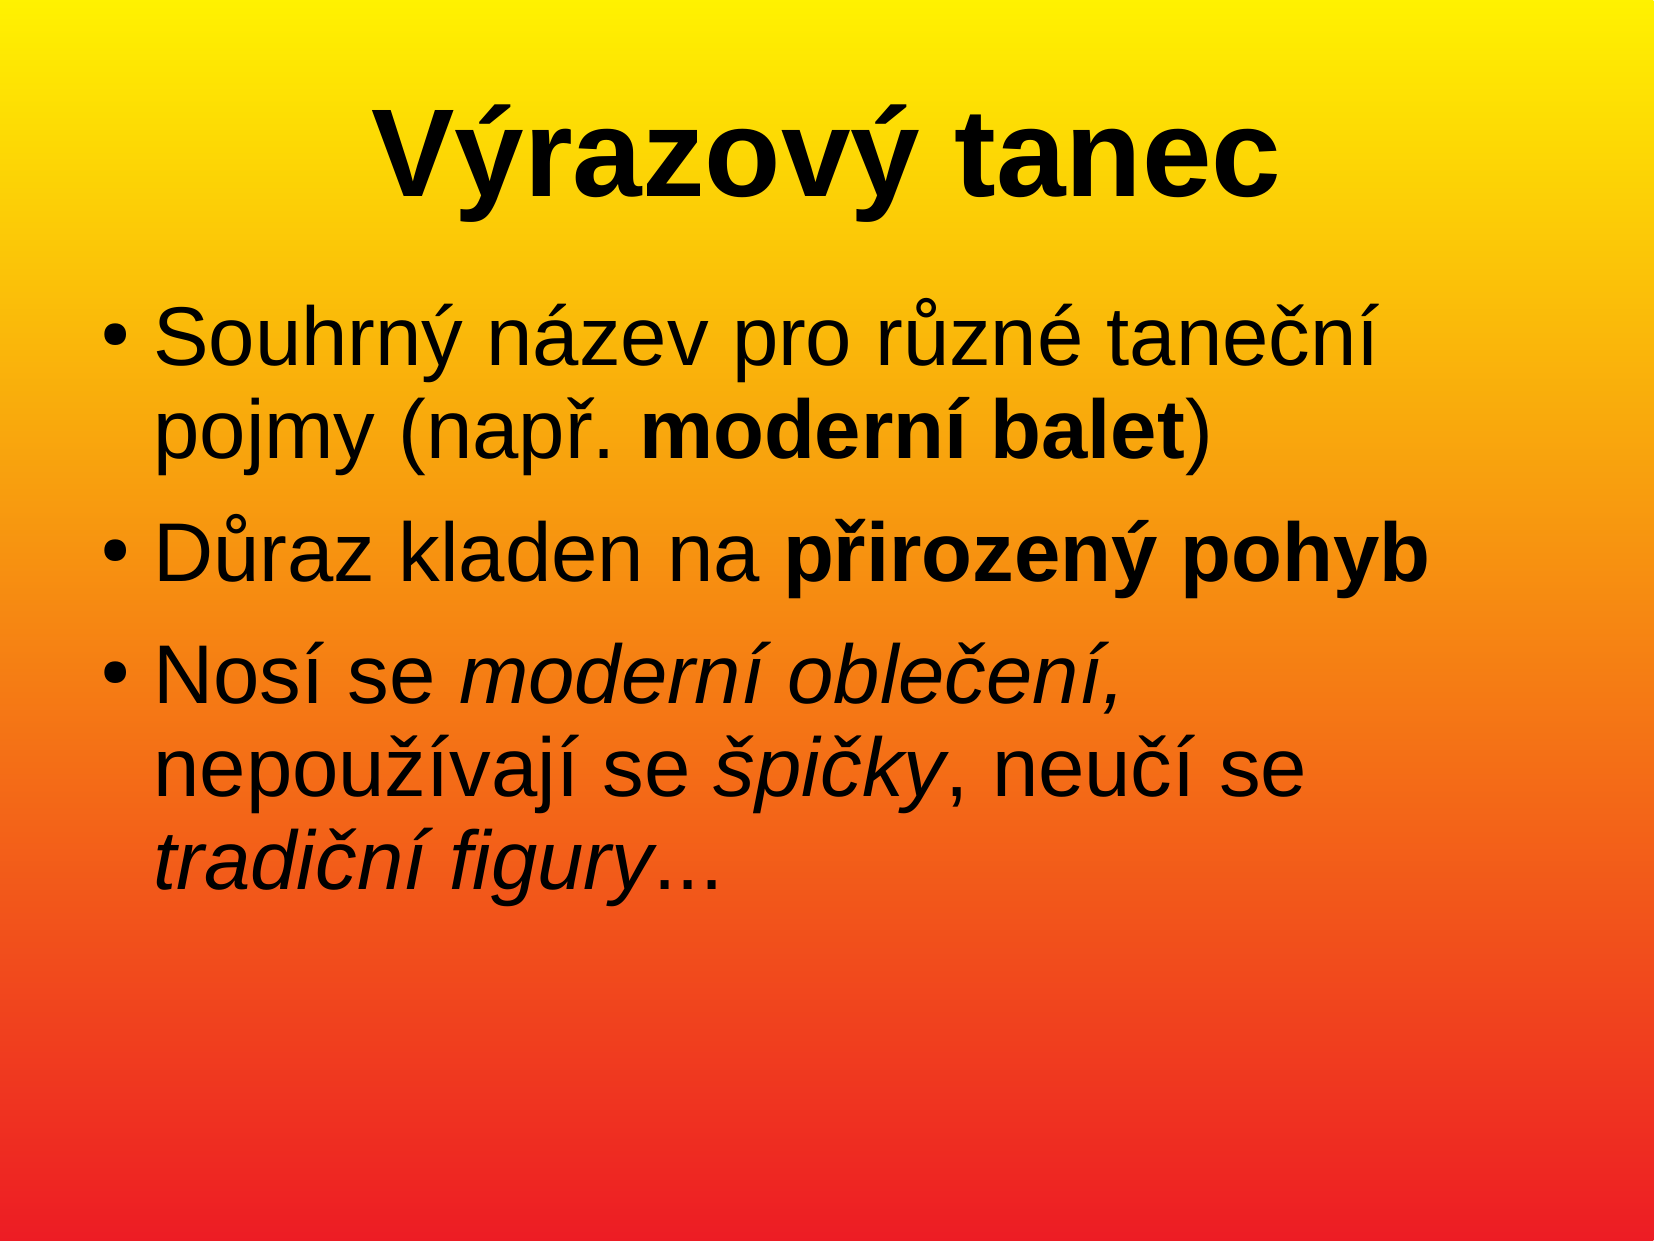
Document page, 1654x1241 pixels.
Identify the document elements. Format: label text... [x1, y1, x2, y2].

list Souhrný název pro různé taneční pojmy (např. moderní balet) Důraz kladen na přirozený pohyb Nosí se moderní oblečení, nepoužívají se špičky, neučí se tradiční figury... [82, 290, 1571, 1010]
title Výrazový tanec [82, 49, 1571, 257]
